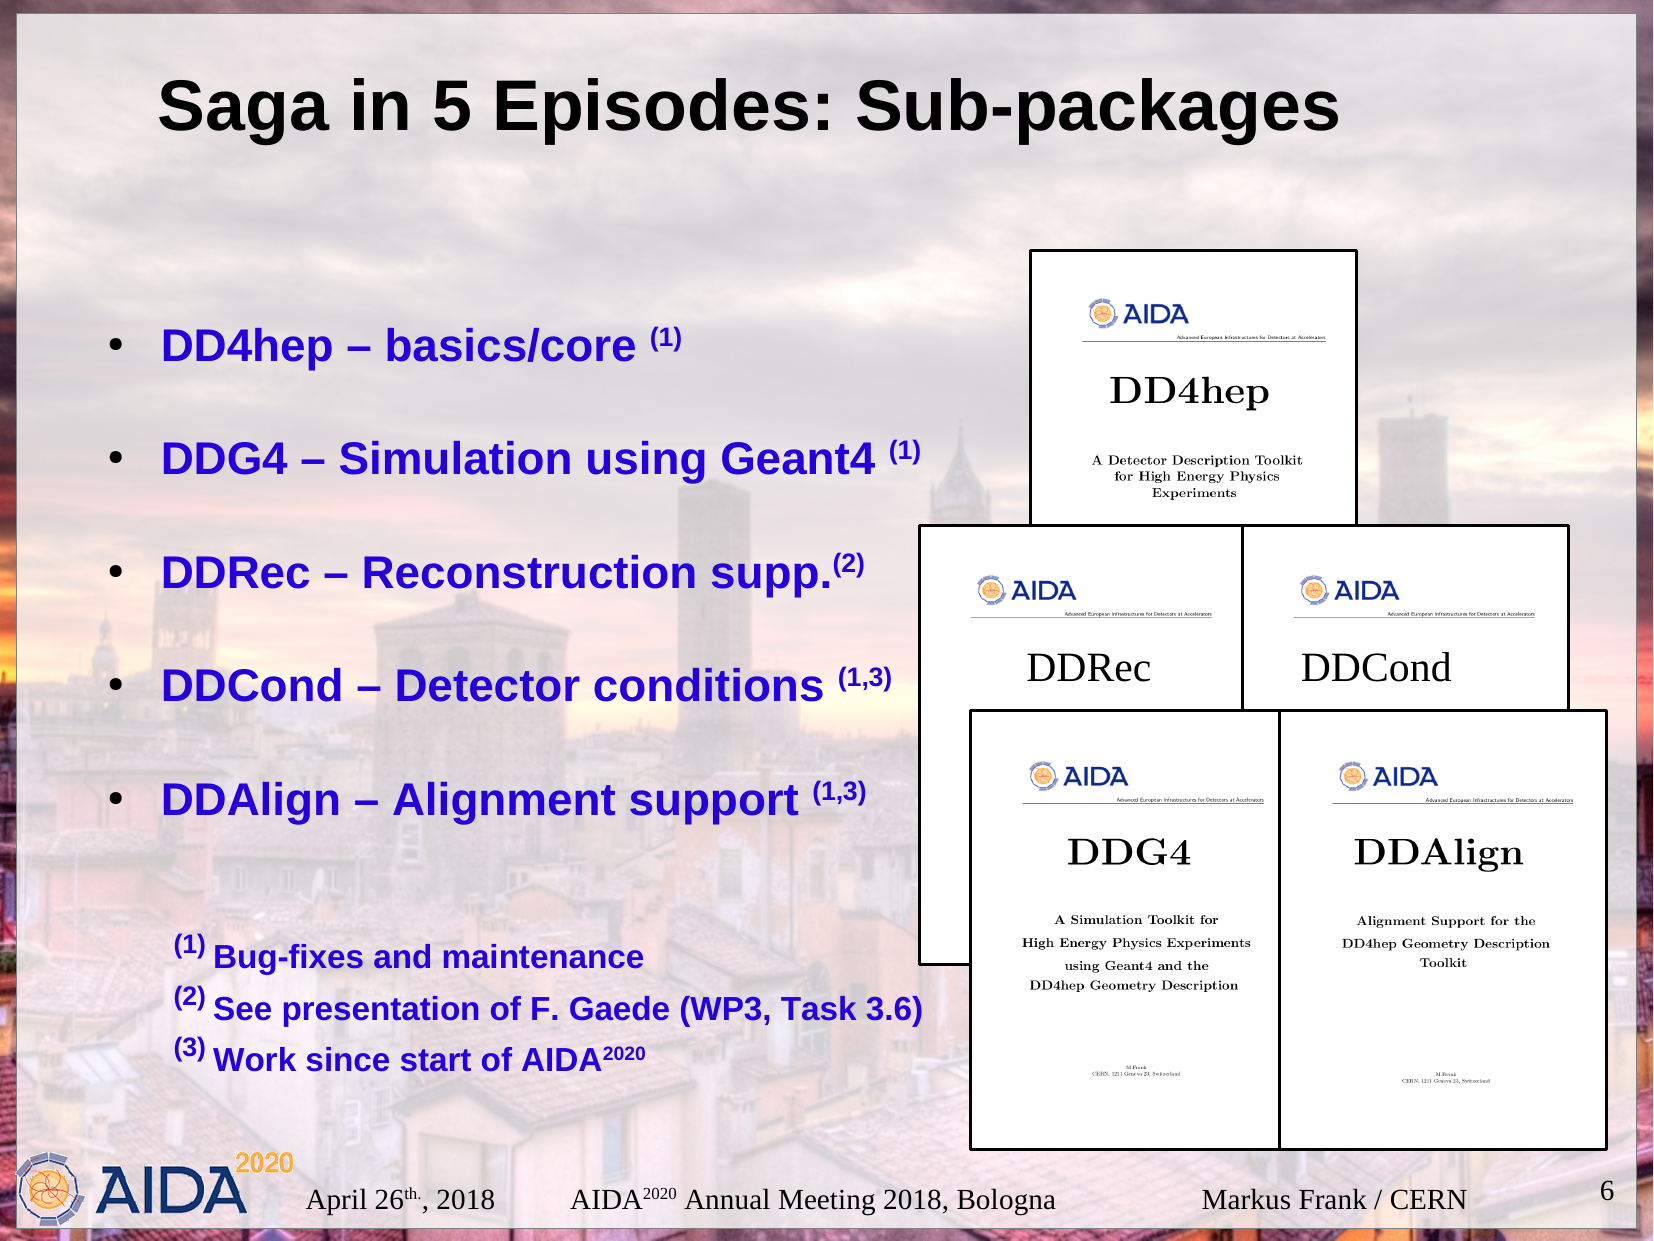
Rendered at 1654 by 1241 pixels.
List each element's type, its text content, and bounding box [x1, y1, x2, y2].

list DD4hep – basics/core (1) DDG4 – Simulation using Geant4 (1) DDRec – Reconstruction supp.(2) DDCond – Detector conditions (1,3) DDAlign – Alignment support (1,3) (1) Bug-fixes and maintenance (2) See presentation of F. Gaede (WP3, Task 3.6) (3) Work since start of AIDA2020 [89, 238, 1545, 1156]
text_box DDCond [1248, 633, 1504, 709]
title Saga in 5 Episodes: Sub-packages [82, 19, 1535, 191]
picture [0, 0, 1654, 1241]
